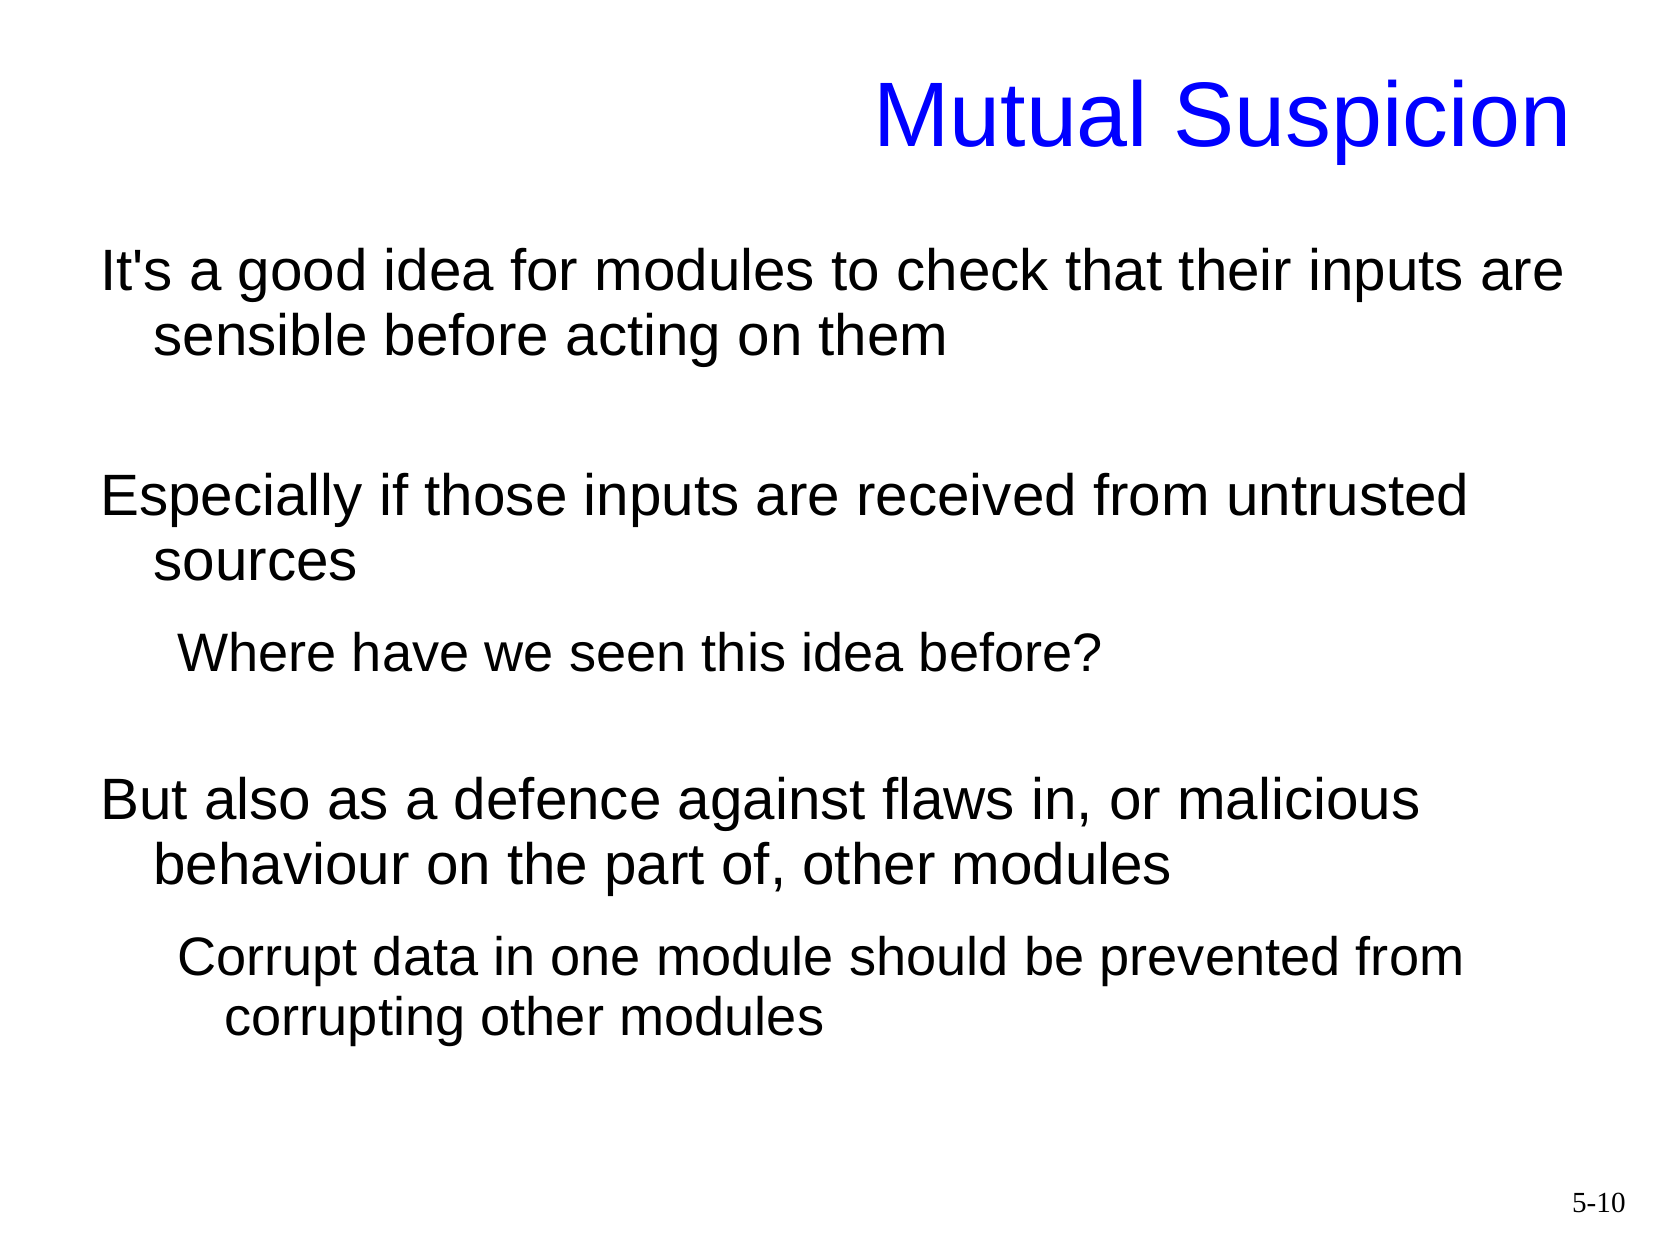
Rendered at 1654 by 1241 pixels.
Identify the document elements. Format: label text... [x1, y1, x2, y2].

list It's a good idea for modules to check that their inputs are sensible before acting on them Especially if those inputs are received from untrusted sources Where have we seen this idea before? But also as a defence against flaws in, or malicious behaviour on the part of, other modules Corrupt data in one module should be prevented from corrupting other modules [82, 237, 1571, 1156]
title Mutual Suspicion [84, 18, 1573, 211]
